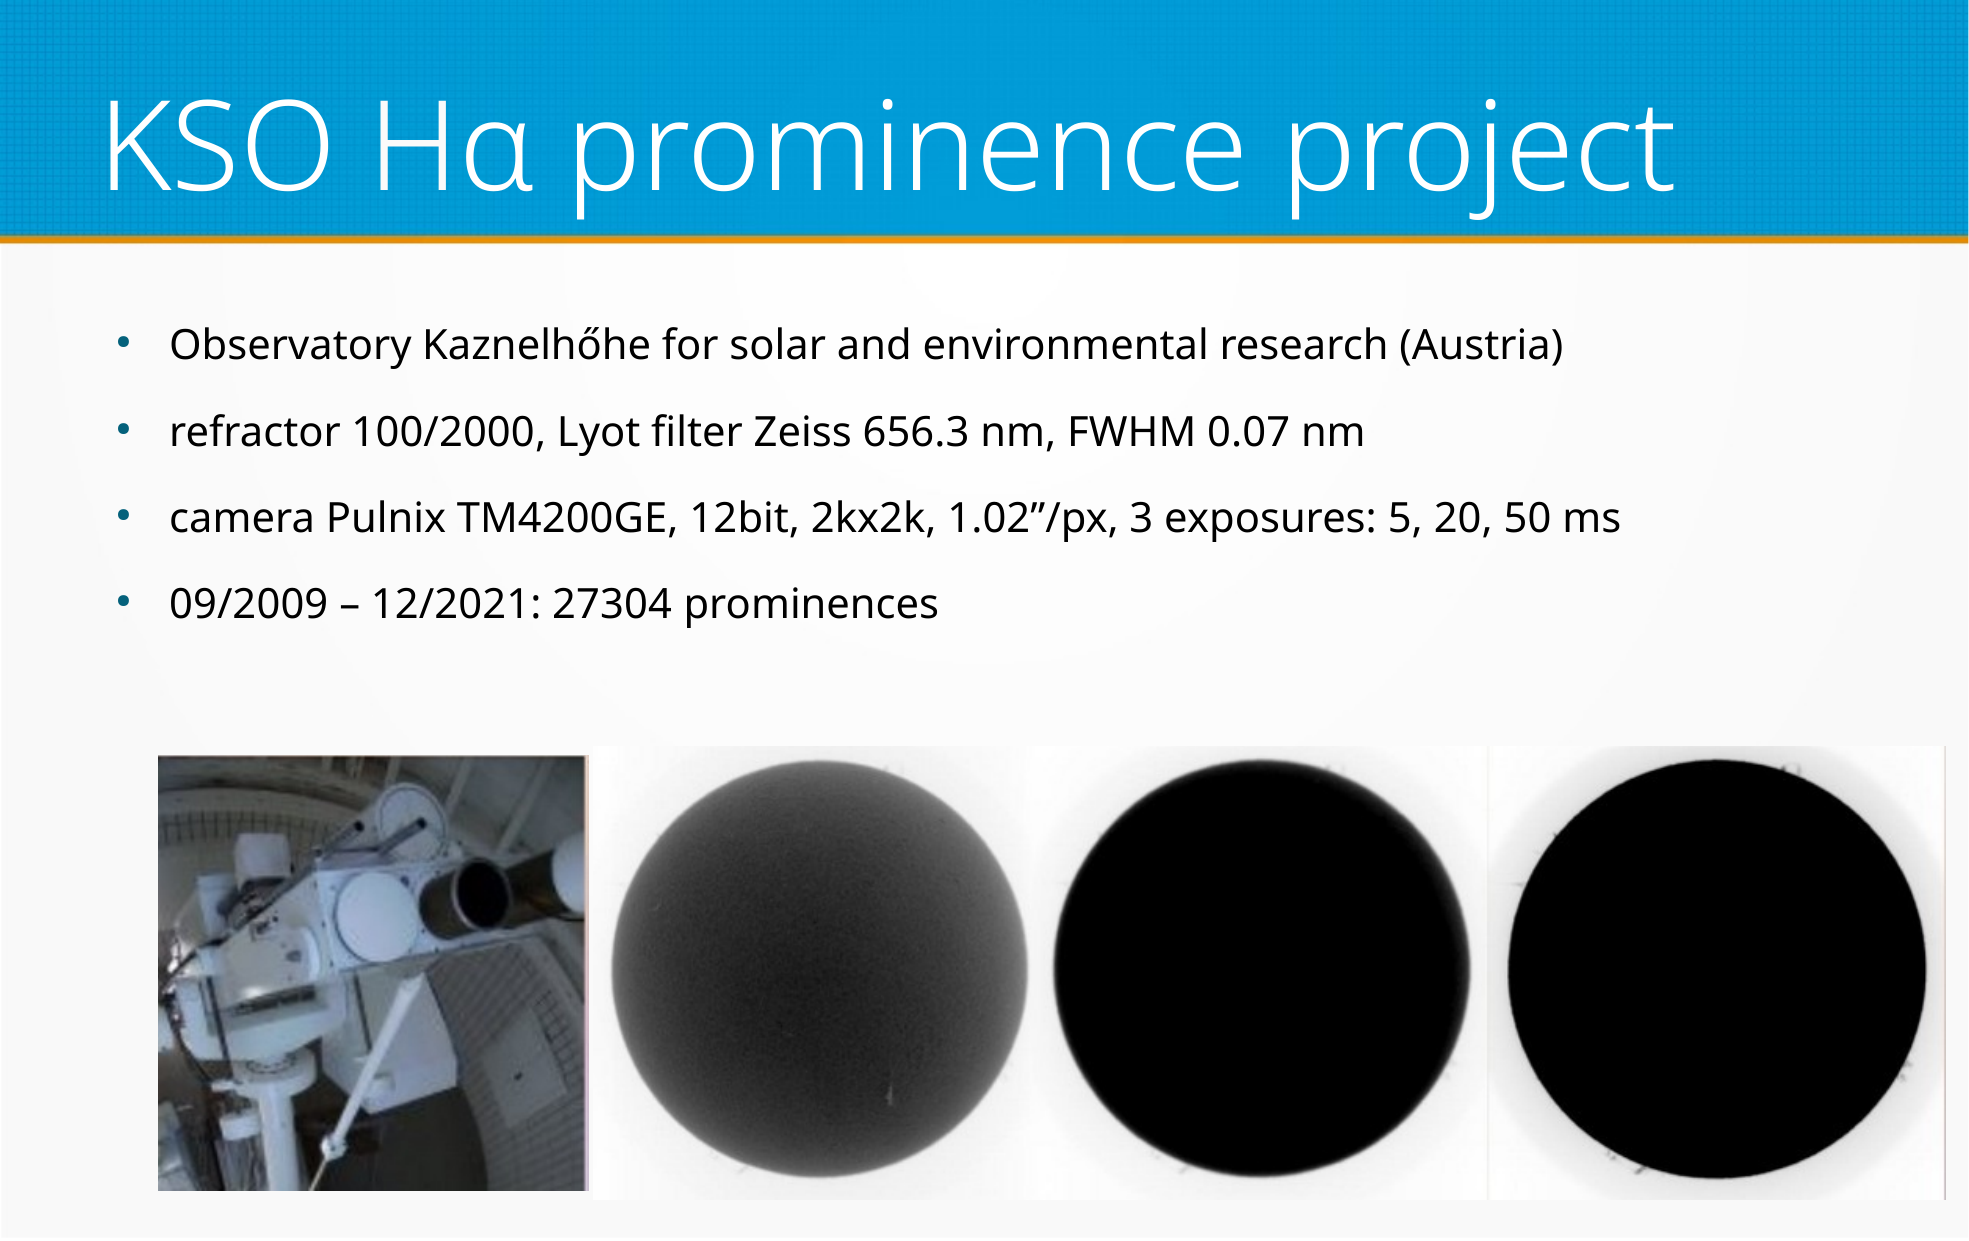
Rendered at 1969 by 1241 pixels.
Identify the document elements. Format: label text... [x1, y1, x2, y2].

list Observatory Kaznelhőhe for solar and environmental research (Austria) ­refractor 100/2000, Lyot filter Zeiss 656.3 nm, FWHM 0.07 nm camera Pulnix TM­4200GE, 12bit, 2kx2k, 1.02”/px, 3 exposures: 5, 20, 50 ms 09/2009 – 12/2021: 27304 prominences [98, 315, 1861, 1081]
title KSO Hα prominence project [98, 19, 1870, 227]
picture [0, 233, 1969, 1241]
